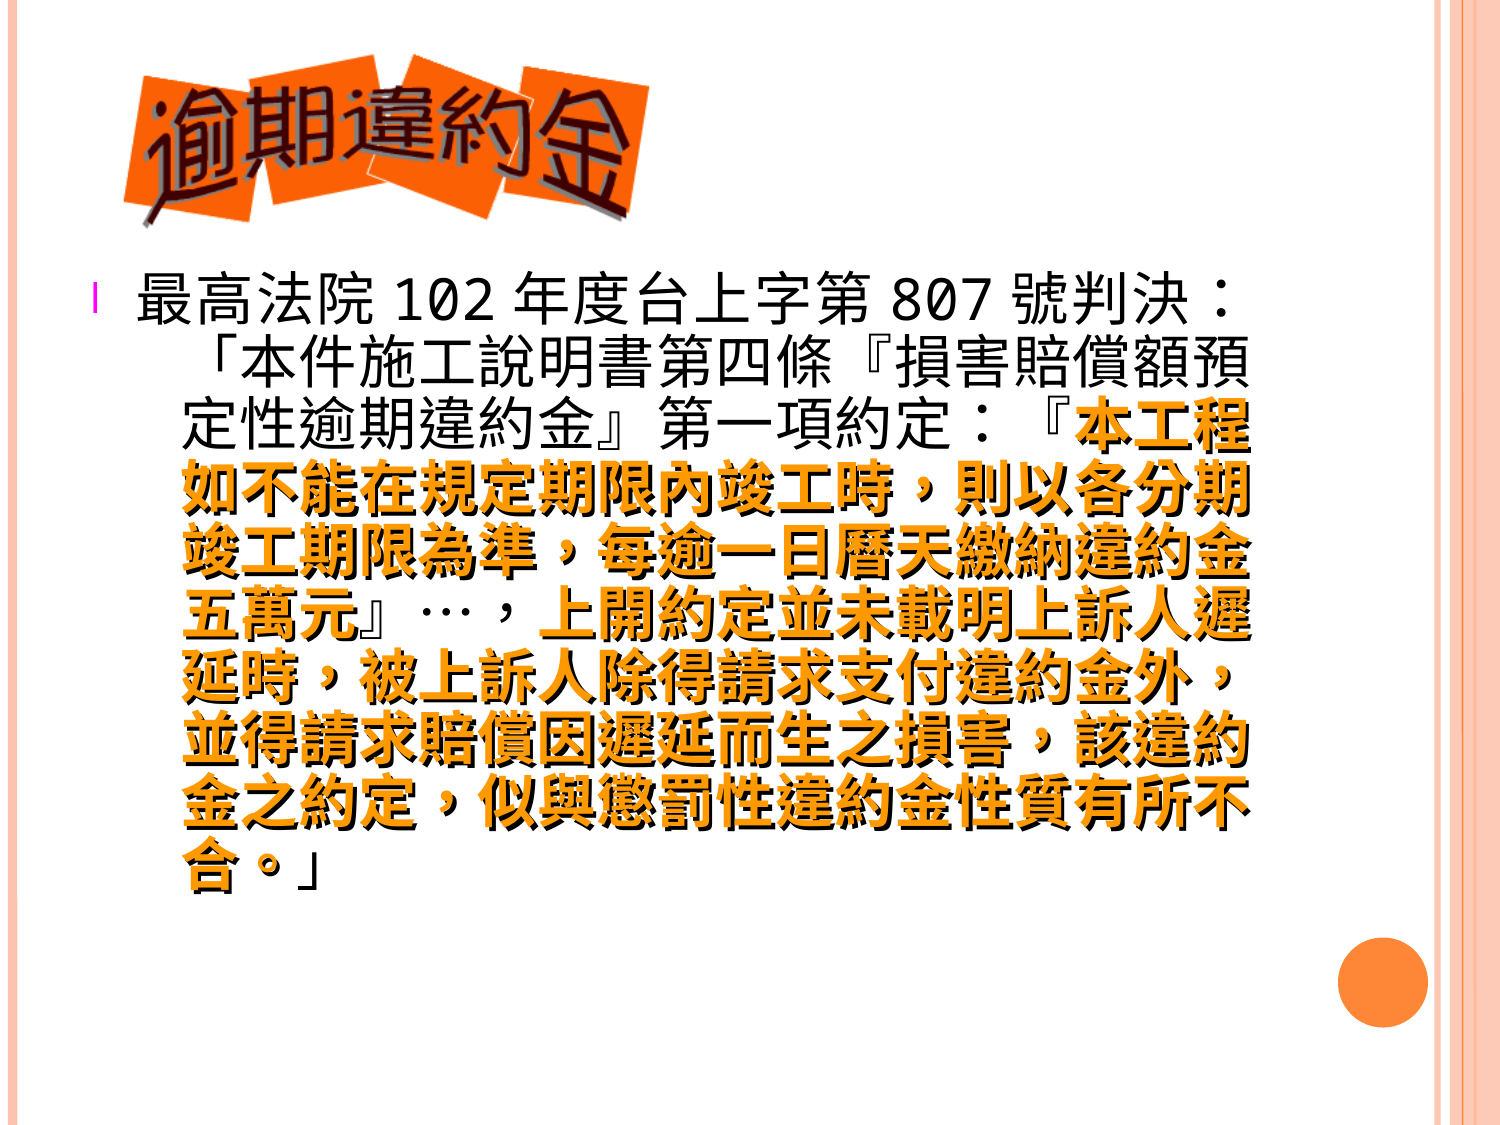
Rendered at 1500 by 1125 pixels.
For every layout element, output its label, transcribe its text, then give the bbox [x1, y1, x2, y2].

list 最高法院102年度台上字第807號判決：「本件施工說明書第四條『損害賠償額預定性逾期違約金』第一項約定：『本工程如不能在規定期限內竣工時，則以各分期竣工期限為準，每逾一日曆天繳納違約金五萬元』…，上開約定並未載明上訴人遲延時，被上訴人除得請求支付違約金外，並得請求賠償因遲延而生之損害，該違約金之約定，似與懲罰性違約金性質有所不合。」 [75, 262, 1300, 1062]
picture [120, 49, 656, 234]
